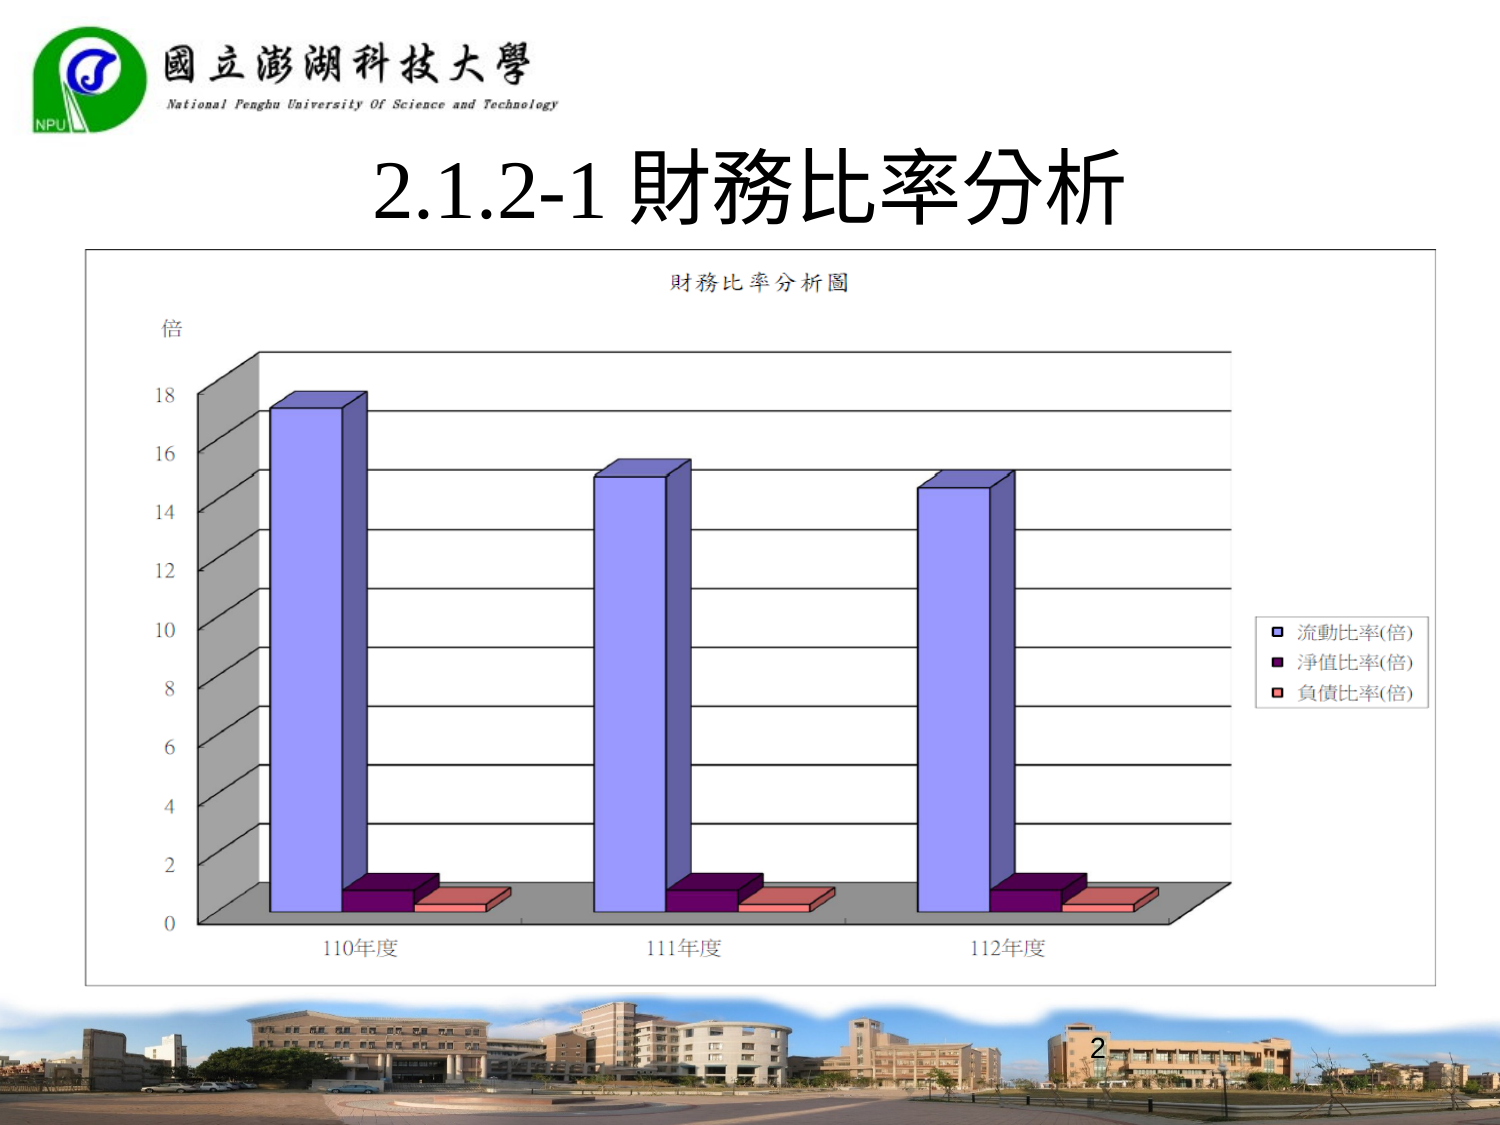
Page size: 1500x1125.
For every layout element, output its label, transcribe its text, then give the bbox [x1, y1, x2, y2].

title 2.1.2-1財務比率分析 [75, 126, 1426, 243]
picture [75, 243, 1443, 992]
